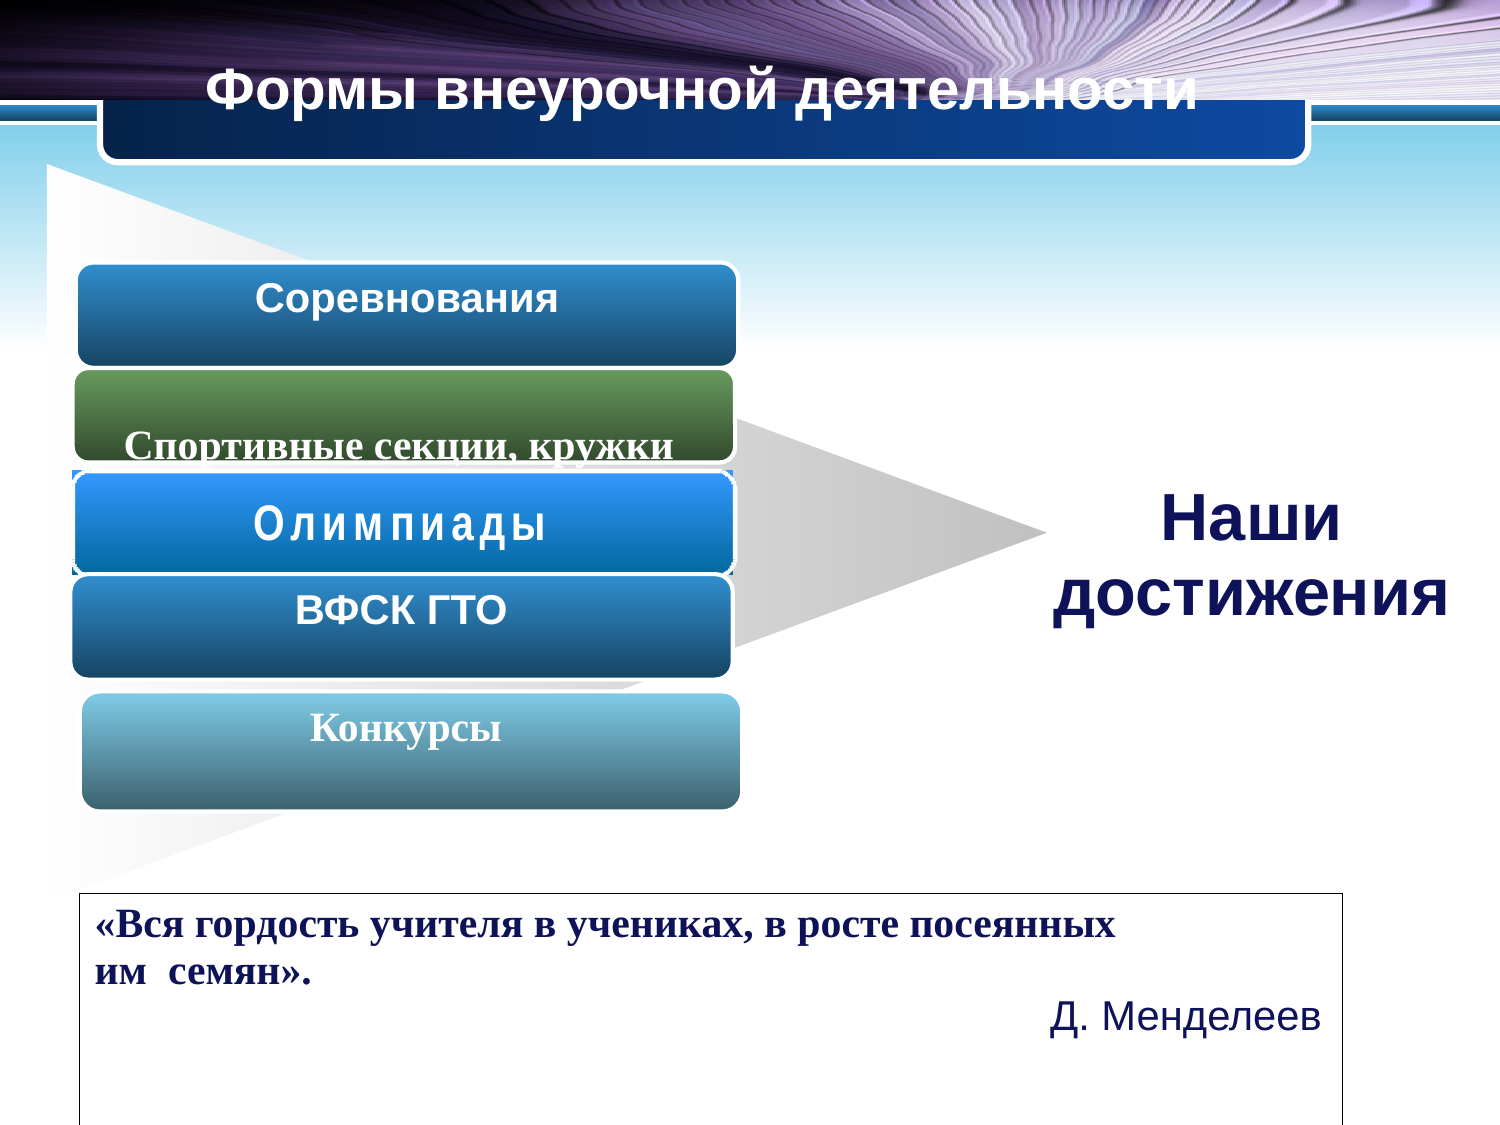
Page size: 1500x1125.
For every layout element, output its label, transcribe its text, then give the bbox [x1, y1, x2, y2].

text_box «Вся гордость учителя в учениках, в росте посеянных им семян». Д. Менделеев [79, 893, 1343, 1125]
text_box [207, 463, 555, 468]
text_box [46, 163, 648, 902]
text_box [561, 463, 576, 468]
text_box Наши достижения [1003, 462, 1500, 675]
picture [0, 0, 1500, 100]
text_box [582, 418, 1003, 649]
text_box Конкурсы [79, 691, 743, 812]
text_box ВФСК ГТО [70, 574, 733, 680]
title Формы внеурочной деятельности [135, 42, 1286, 136]
text_box Спортивные секции, кружки [72, 367, 736, 463]
picture [70, 468, 738, 579]
text_box Соревнования [75, 262, 739, 368]
